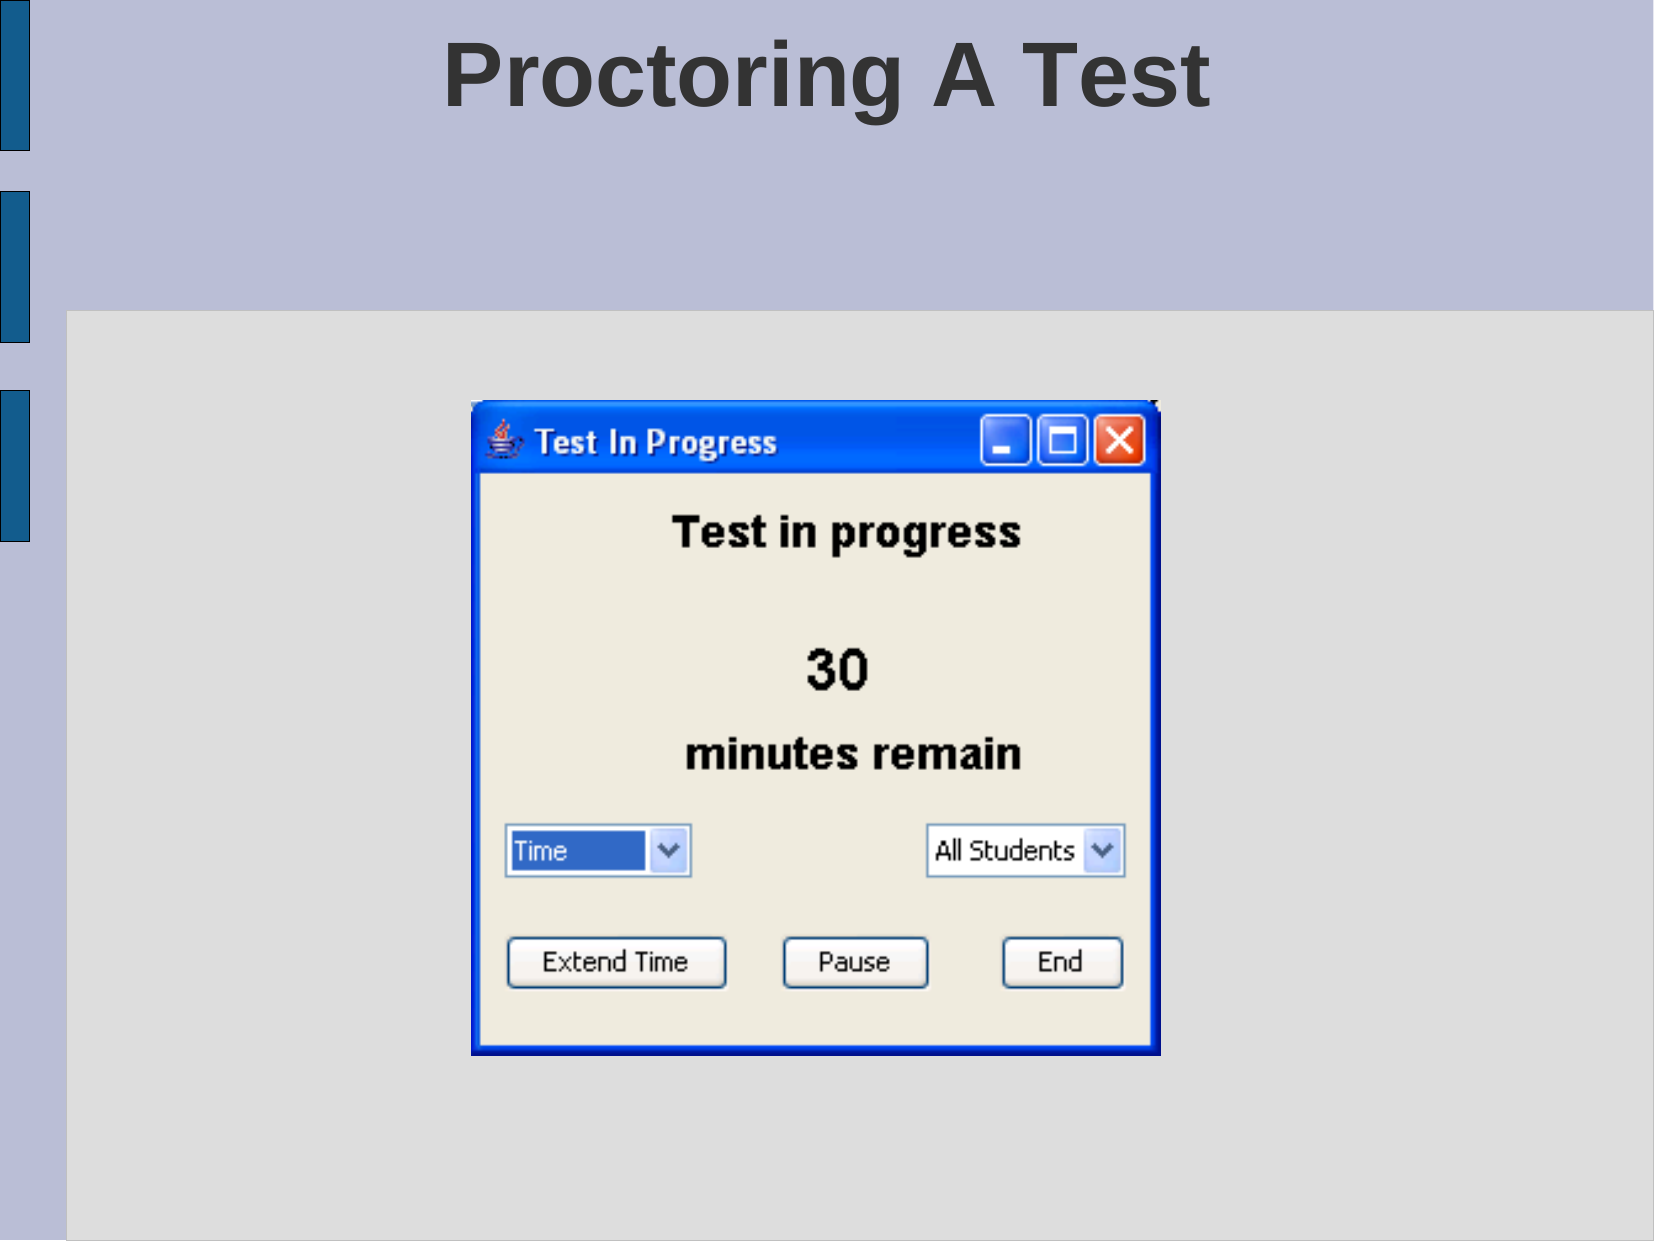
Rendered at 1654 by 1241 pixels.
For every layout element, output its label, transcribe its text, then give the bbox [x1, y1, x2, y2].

picture [471, 400, 1161, 1056]
title Proctoring A Test [121, 0, 1534, 151]
